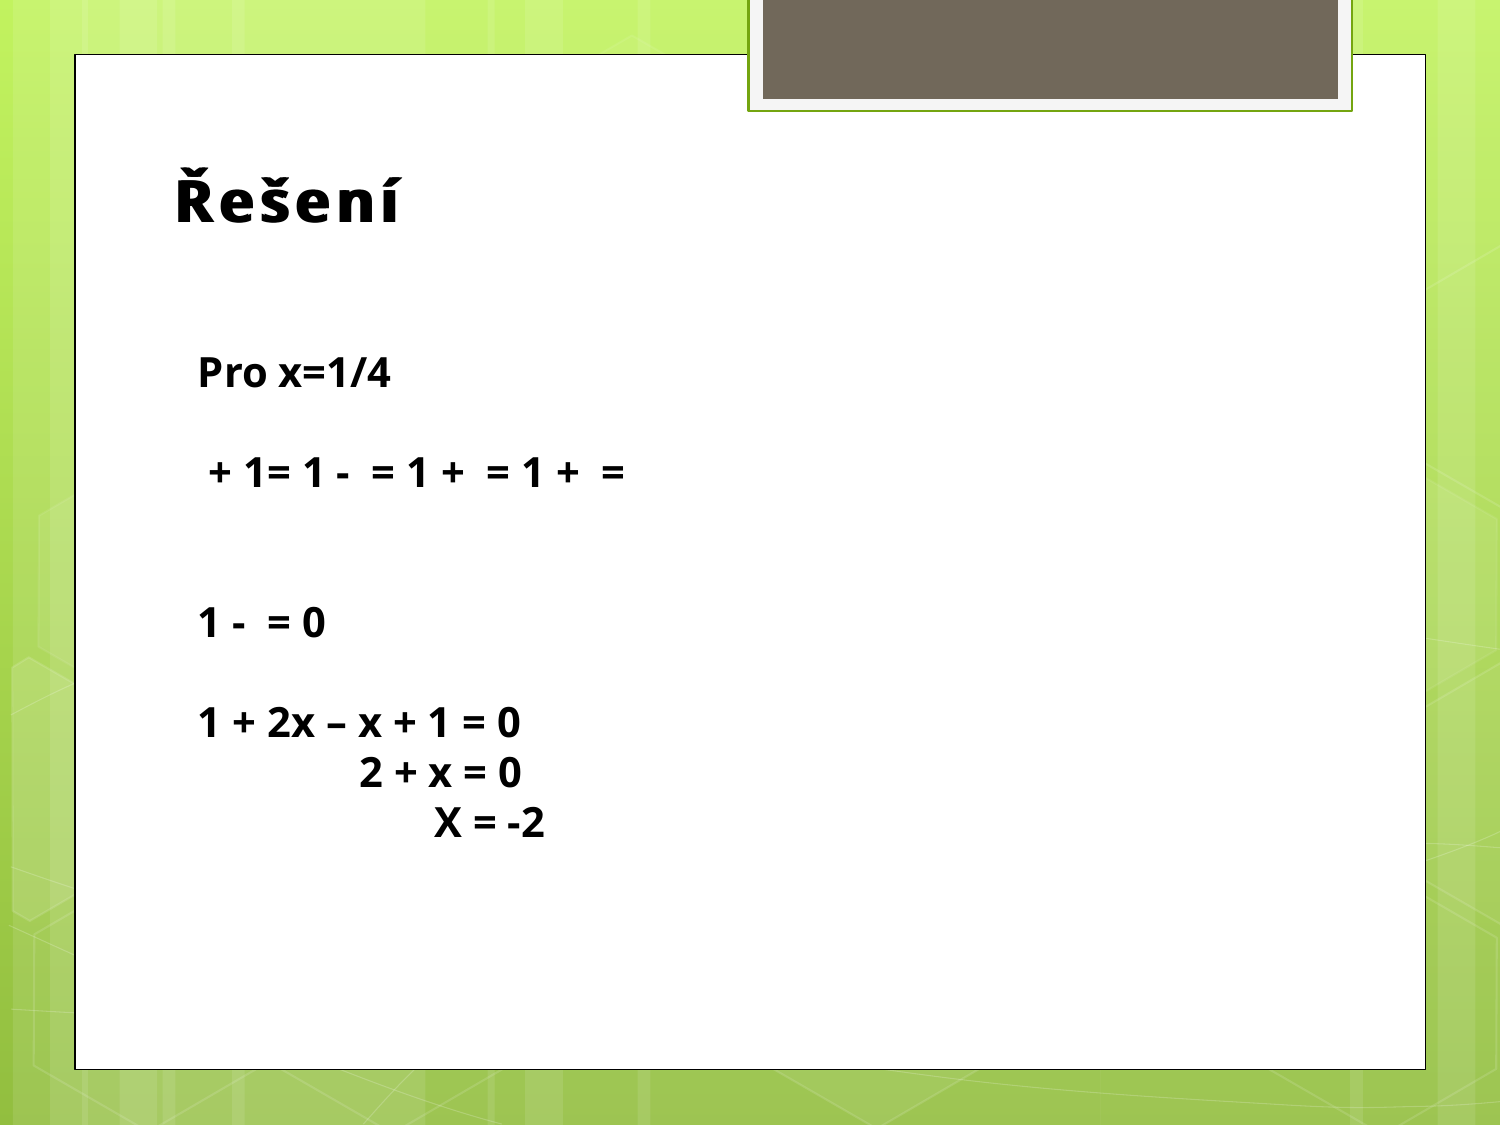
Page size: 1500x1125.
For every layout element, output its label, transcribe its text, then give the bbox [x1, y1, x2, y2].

text_box Řešení [162, 157, 416, 242]
text_box Pro x=1/4 + 1= 1 - = 1 + = 1 + = 1 - = 0 1 + 2x – x + 1 = 0 2 + x = 0 X = -2 [183, 339, 1051, 854]
